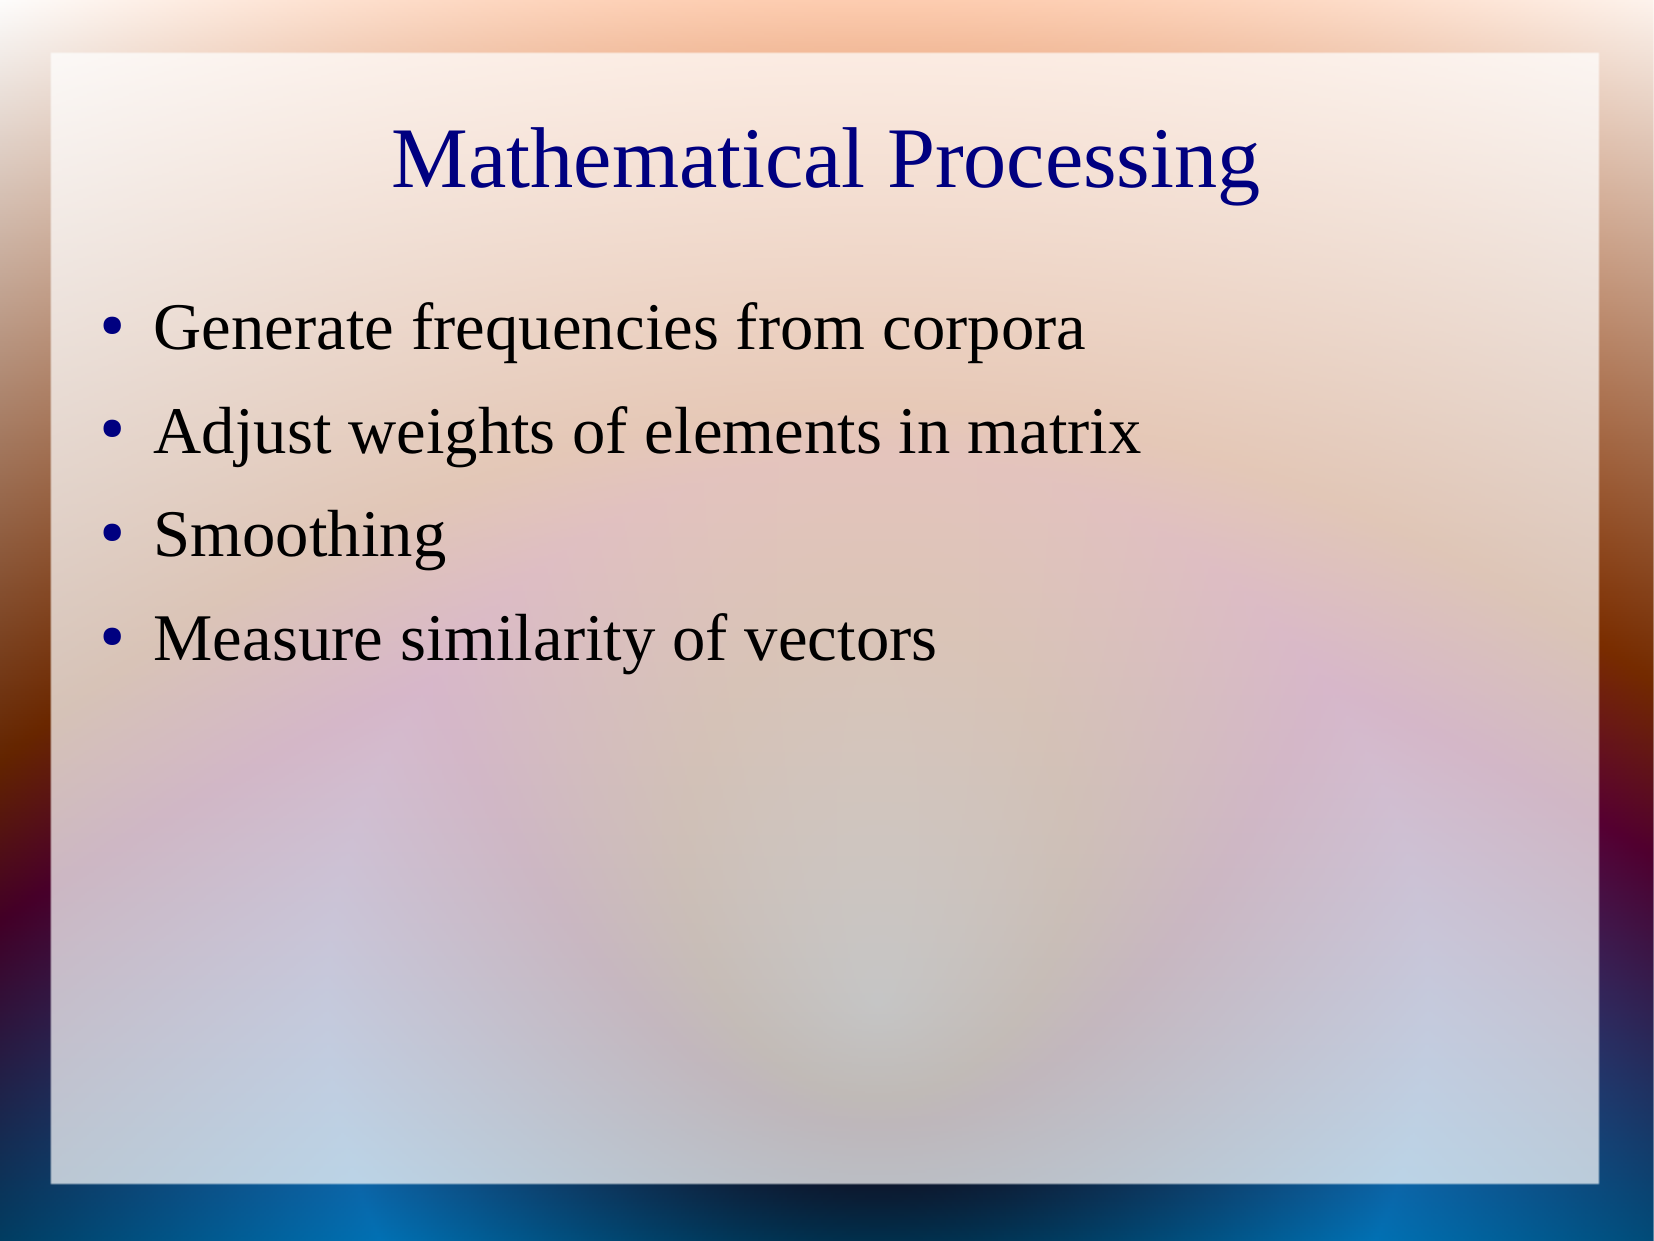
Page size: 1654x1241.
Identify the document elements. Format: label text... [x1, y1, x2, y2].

picture [0, 0, 1654, 1241]
list Generate frequencies from corpora Adjust weights of elements in matrix Smoothing Measure similarity of vectors [82, 290, 1571, 1034]
title Mathematical Processing [82, 55, 1571, 263]
